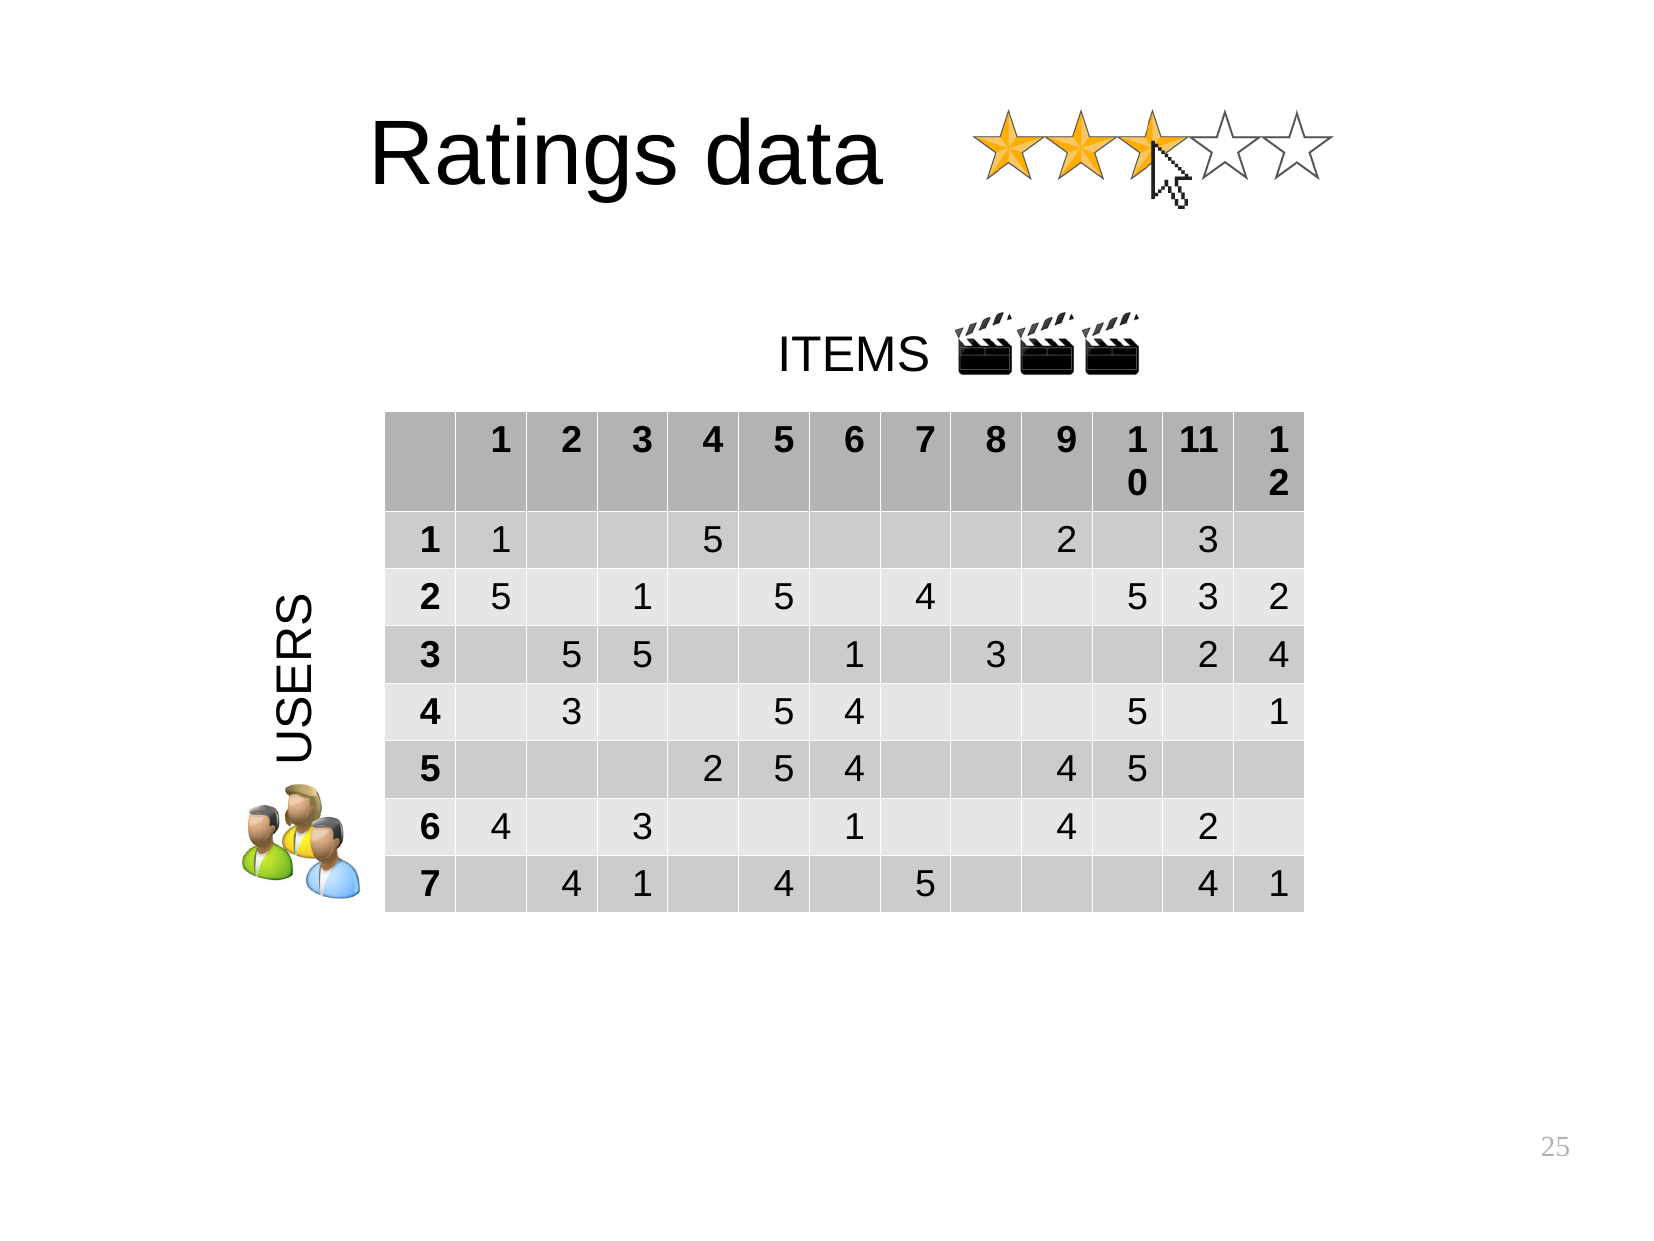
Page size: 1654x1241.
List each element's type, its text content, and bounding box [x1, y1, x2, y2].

table_header 3 [598, 412, 667, 511]
table_header 2 [527, 412, 597, 511]
table_cell 3 [598, 799, 667, 855]
table_cell [527, 512, 597, 568]
table_header 1 [456, 412, 526, 511]
table_cell 1 [810, 799, 880, 855]
table_header [385, 412, 455, 511]
table_cell [1234, 741, 1304, 798]
table_cell 4 [810, 741, 880, 798]
table_cell [668, 626, 738, 683]
table_cell 5 [1093, 741, 1162, 798]
table_cell [1093, 512, 1162, 568]
table_header 4 [668, 412, 738, 511]
table_cell 5 [527, 626, 597, 683]
table_cell 2 [385, 569, 455, 625]
text_box USERS [258, 578, 331, 779]
table_cell 4 [527, 856, 597, 912]
table_cell [527, 799, 597, 855]
table_cell [810, 856, 880, 912]
table_cell 2 [668, 741, 738, 798]
table_cell 4 [456, 799, 526, 855]
table_cell [881, 512, 950, 568]
table_cell [1093, 799, 1162, 855]
table_cell [668, 799, 738, 855]
table_cell [1022, 626, 1092, 683]
table_cell [951, 741, 1021, 798]
table_cell [951, 512, 1021, 568]
table_cell [1022, 684, 1092, 740]
table_cell 1 [598, 856, 667, 912]
table_cell 5 [739, 741, 809, 798]
table_header 12 [1234, 412, 1304, 511]
picture [241, 779, 361, 899]
table_cell 2 [1234, 569, 1304, 625]
table_cell 1 [385, 512, 455, 568]
table_cell 2 [1022, 512, 1092, 568]
table_cell [1093, 626, 1162, 683]
table_cell [668, 569, 738, 625]
table_header 11 [1163, 412, 1233, 511]
table_cell 5 [598, 626, 667, 683]
table_cell [598, 741, 667, 798]
table_header 8 [951, 412, 1021, 511]
table_cell [881, 799, 950, 855]
table_cell 6 [385, 799, 455, 855]
table_header 7 [881, 412, 950, 511]
table_cell [951, 684, 1021, 740]
table_cell [668, 856, 738, 912]
table_cell 4 [810, 684, 880, 740]
table_cell 4 [1022, 799, 1092, 855]
table_cell 1 [1234, 856, 1304, 912]
table_cell [1234, 799, 1304, 855]
table_cell 1 [810, 626, 880, 683]
table_cell [739, 799, 809, 855]
table_cell [668, 684, 738, 740]
table_cell 4 [739, 856, 809, 912]
table_cell [1234, 512, 1304, 568]
picture [960, 105, 1351, 236]
table_cell [810, 512, 880, 568]
table_cell 5 [456, 569, 526, 625]
table_cell [1093, 856, 1162, 912]
table_cell [598, 512, 667, 568]
table_cell 1 [456, 512, 526, 568]
table_cell [739, 512, 809, 568]
table_cell [527, 569, 597, 625]
table_cell 3 [1163, 569, 1233, 625]
table_cell [951, 569, 1021, 625]
table_cell 5 [881, 856, 950, 912]
table_cell [1163, 741, 1233, 798]
table_cell [881, 684, 950, 740]
table_cell 2 [1163, 799, 1233, 855]
table_cell 2 [1163, 626, 1233, 683]
table_cell 7 [385, 856, 455, 912]
table_header 10 [1093, 412, 1162, 511]
table_cell 5 [1093, 569, 1162, 625]
table_cell 3 [527, 684, 597, 740]
table_cell 1 [1234, 684, 1304, 740]
table_cell 4 [1163, 856, 1233, 912]
table_cell 4 [881, 569, 950, 625]
table_cell [1022, 569, 1092, 625]
table_cell 3 [951, 626, 1021, 683]
table_header 6 [810, 412, 880, 511]
table_cell [598, 684, 667, 740]
table_cell [456, 856, 526, 912]
table_cell 3 [385, 626, 455, 683]
table_cell [456, 626, 526, 683]
table_cell [1022, 856, 1092, 912]
table_cell [881, 626, 950, 683]
table_cell [739, 626, 809, 683]
table_cell 4 [1022, 741, 1092, 798]
table_cell 5 [668, 512, 738, 568]
table_cell [951, 856, 1021, 912]
table_cell 5 [1093, 684, 1162, 740]
table_cell [881, 741, 950, 798]
table_cell [810, 569, 880, 625]
title Ratings data [82, 49, 1171, 257]
table_cell [456, 684, 526, 740]
text_box ITEMS [762, 318, 946, 391]
table_cell [527, 741, 597, 798]
table_cell 1 [598, 569, 667, 625]
table_cell 3 [1163, 512, 1233, 568]
table_header 9 [1022, 412, 1092, 511]
picture [950, 306, 1146, 379]
table_cell 4 [1234, 626, 1304, 683]
table_cell [456, 741, 526, 798]
table_cell 5 [739, 569, 809, 625]
table_cell 5 [385, 741, 455, 798]
table_cell 4 [385, 684, 455, 740]
table_cell [1163, 684, 1233, 740]
table_header 5 [739, 412, 809, 511]
table_cell [951, 799, 1021, 855]
table_cell 5 [739, 684, 809, 740]
